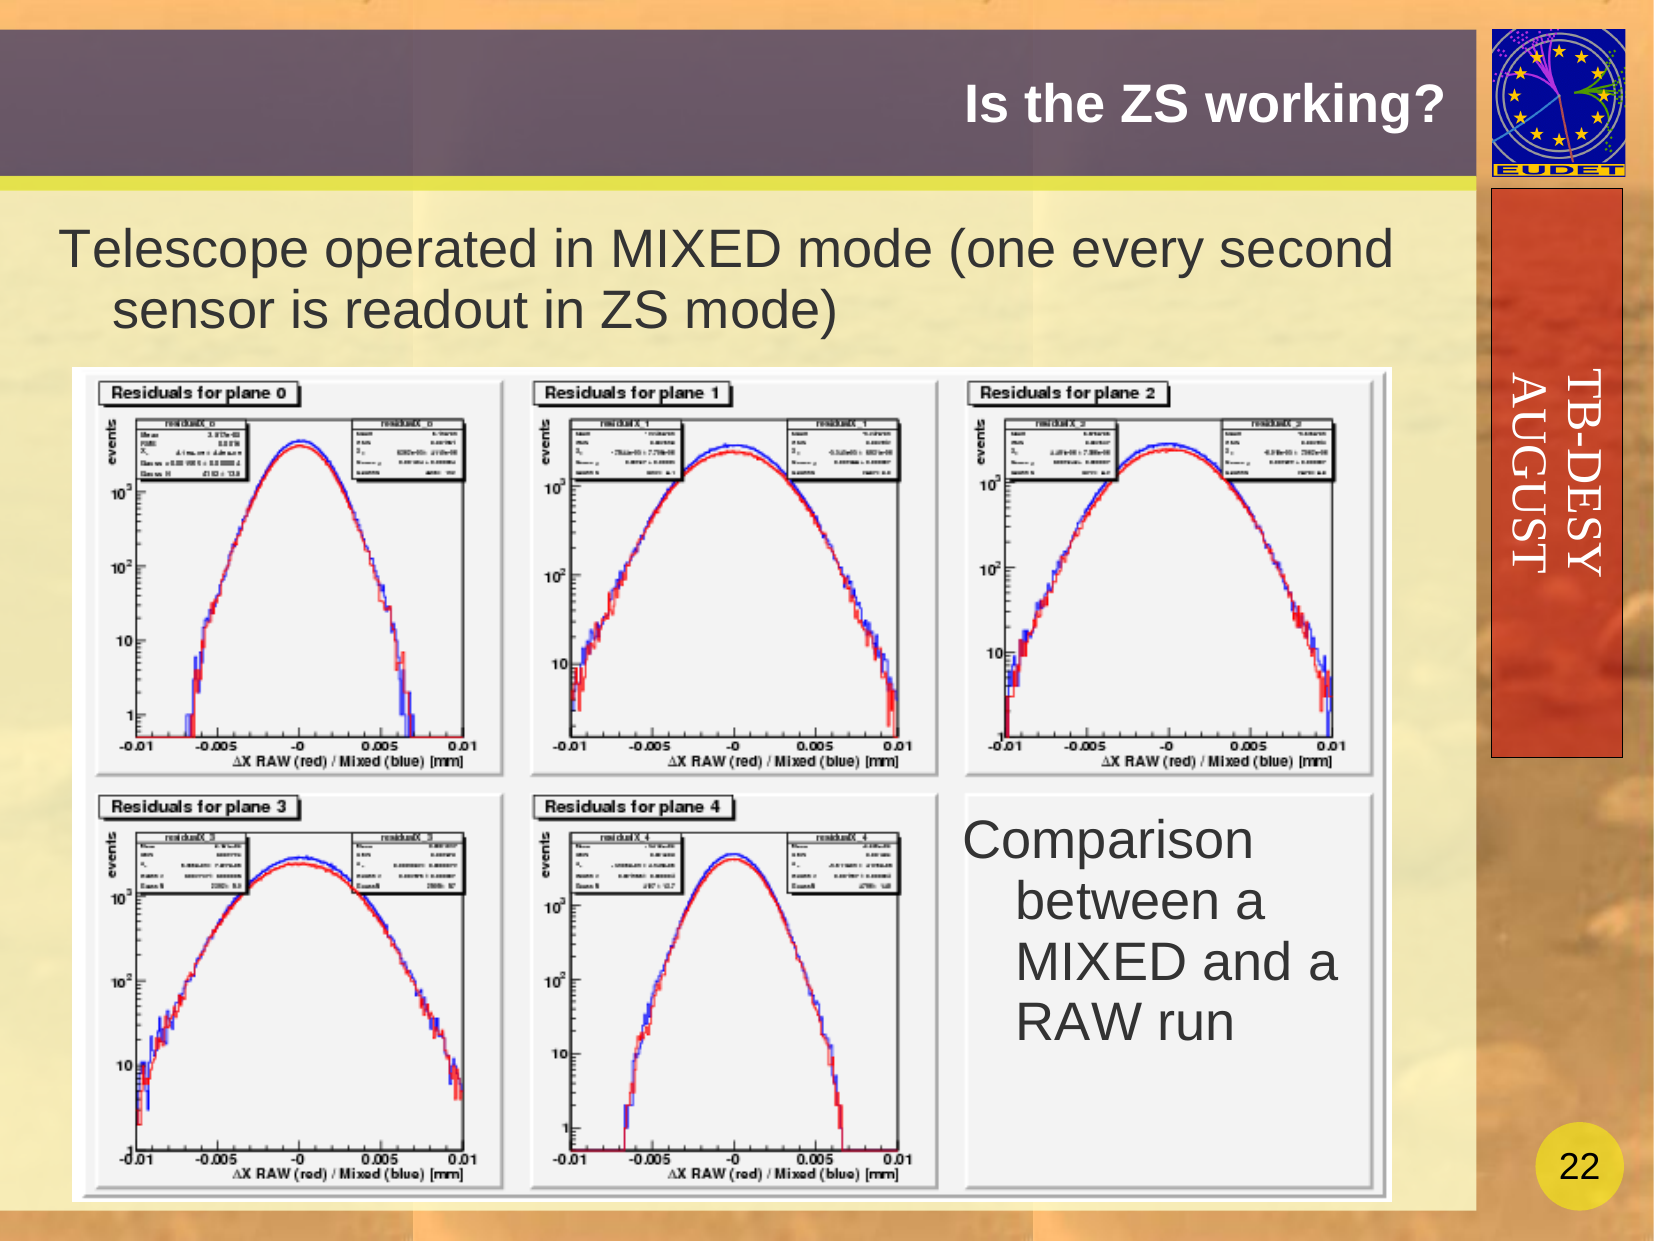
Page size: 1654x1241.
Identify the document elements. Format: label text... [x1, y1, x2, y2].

text_box TB-DESY AUGUST [1491, 188, 1623, 758]
picture [0, 0, 1654, 1241]
list Comparison between a MIXED and a RAW run [962, 809, 1351, 1163]
list Telescope operated in MIXED mode (one every second sensor is readout in ZS mode) [59, 218, 1418, 358]
title Is the ZS working? [29, 59, 1447, 148]
picture [72, 367, 1392, 1202]
